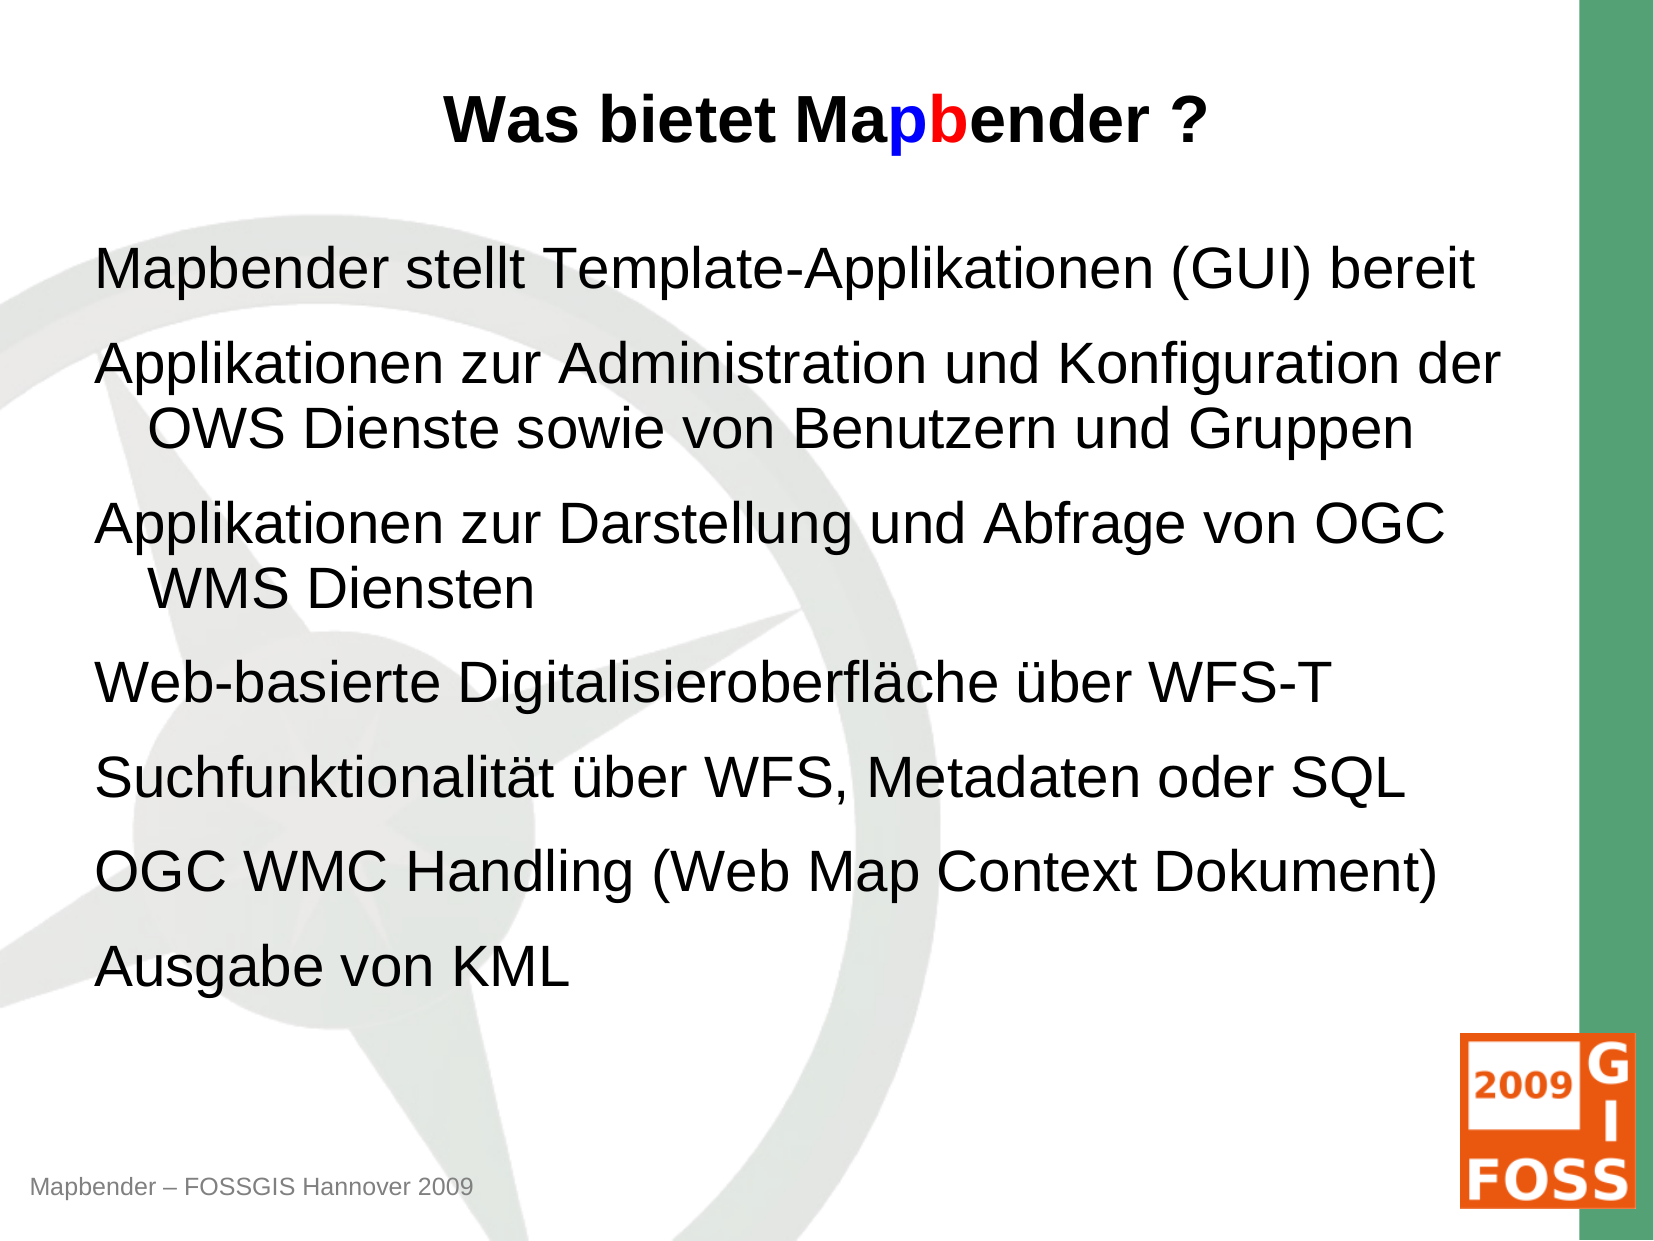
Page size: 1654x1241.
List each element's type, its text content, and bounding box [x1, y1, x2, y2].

list Mapbender stellt Template-Applikationen (GUI) bereit Applikationen zur Administration und Konfiguration der OWS Dienste sowie von Benutzern und Gruppen Applikationen zur Darstellung und Abfrage von OGC WMS Diensten Web-basierte Digitalisieroberfläche über WFS-T Suchfunktionalität über WFS, Metadaten oder SQL OGC WMC Handling (Web Map Context Dokument) Ausgabe von KML [76, 236, 1565, 1067]
picture [0, 192, 1020, 1241]
picture [1460, 1033, 1636, 1209]
title Was bietet Mapbender ? [82, 31, 1571, 207]
